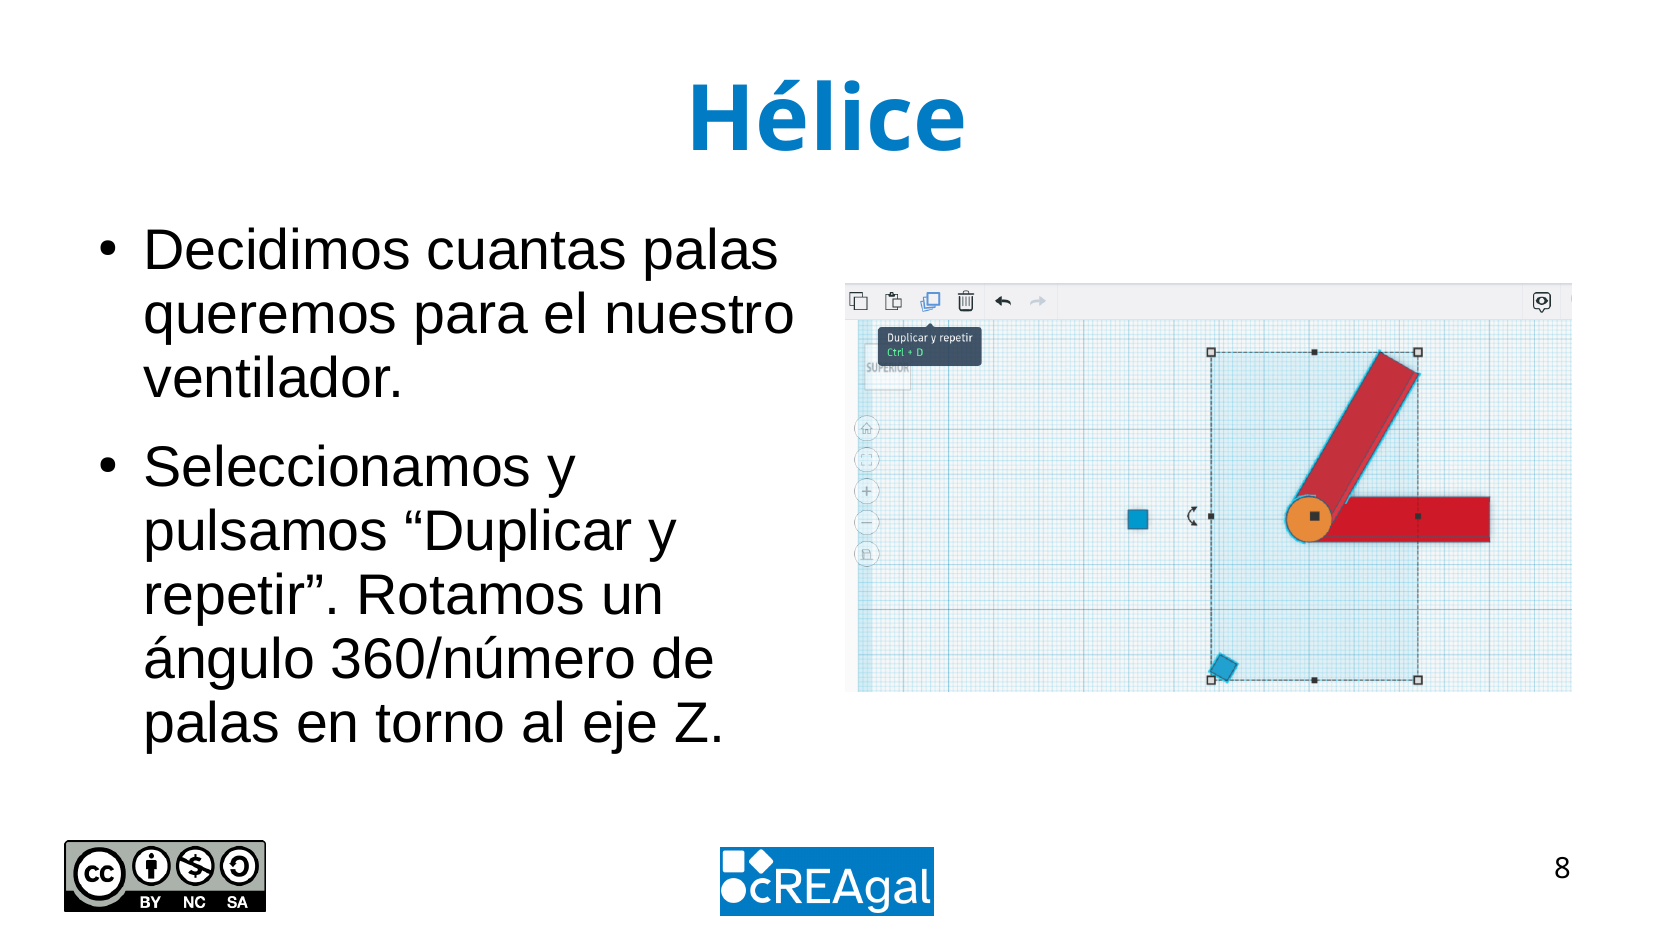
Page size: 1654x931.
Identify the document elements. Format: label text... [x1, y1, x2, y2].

picture [64, 840, 266, 912]
picture [845, 283, 1572, 692]
picture [720, 847, 934, 916]
list Decidimos cuantas palas queremos para el nuestro ventilador. Seleccionamos y pulsamos “Duplicar y repetir”. Rotamos un ángulo 360/número de palas en torno al eje Z. [82, 217, 809, 758]
title Hélice [82, 37, 1571, 193]
